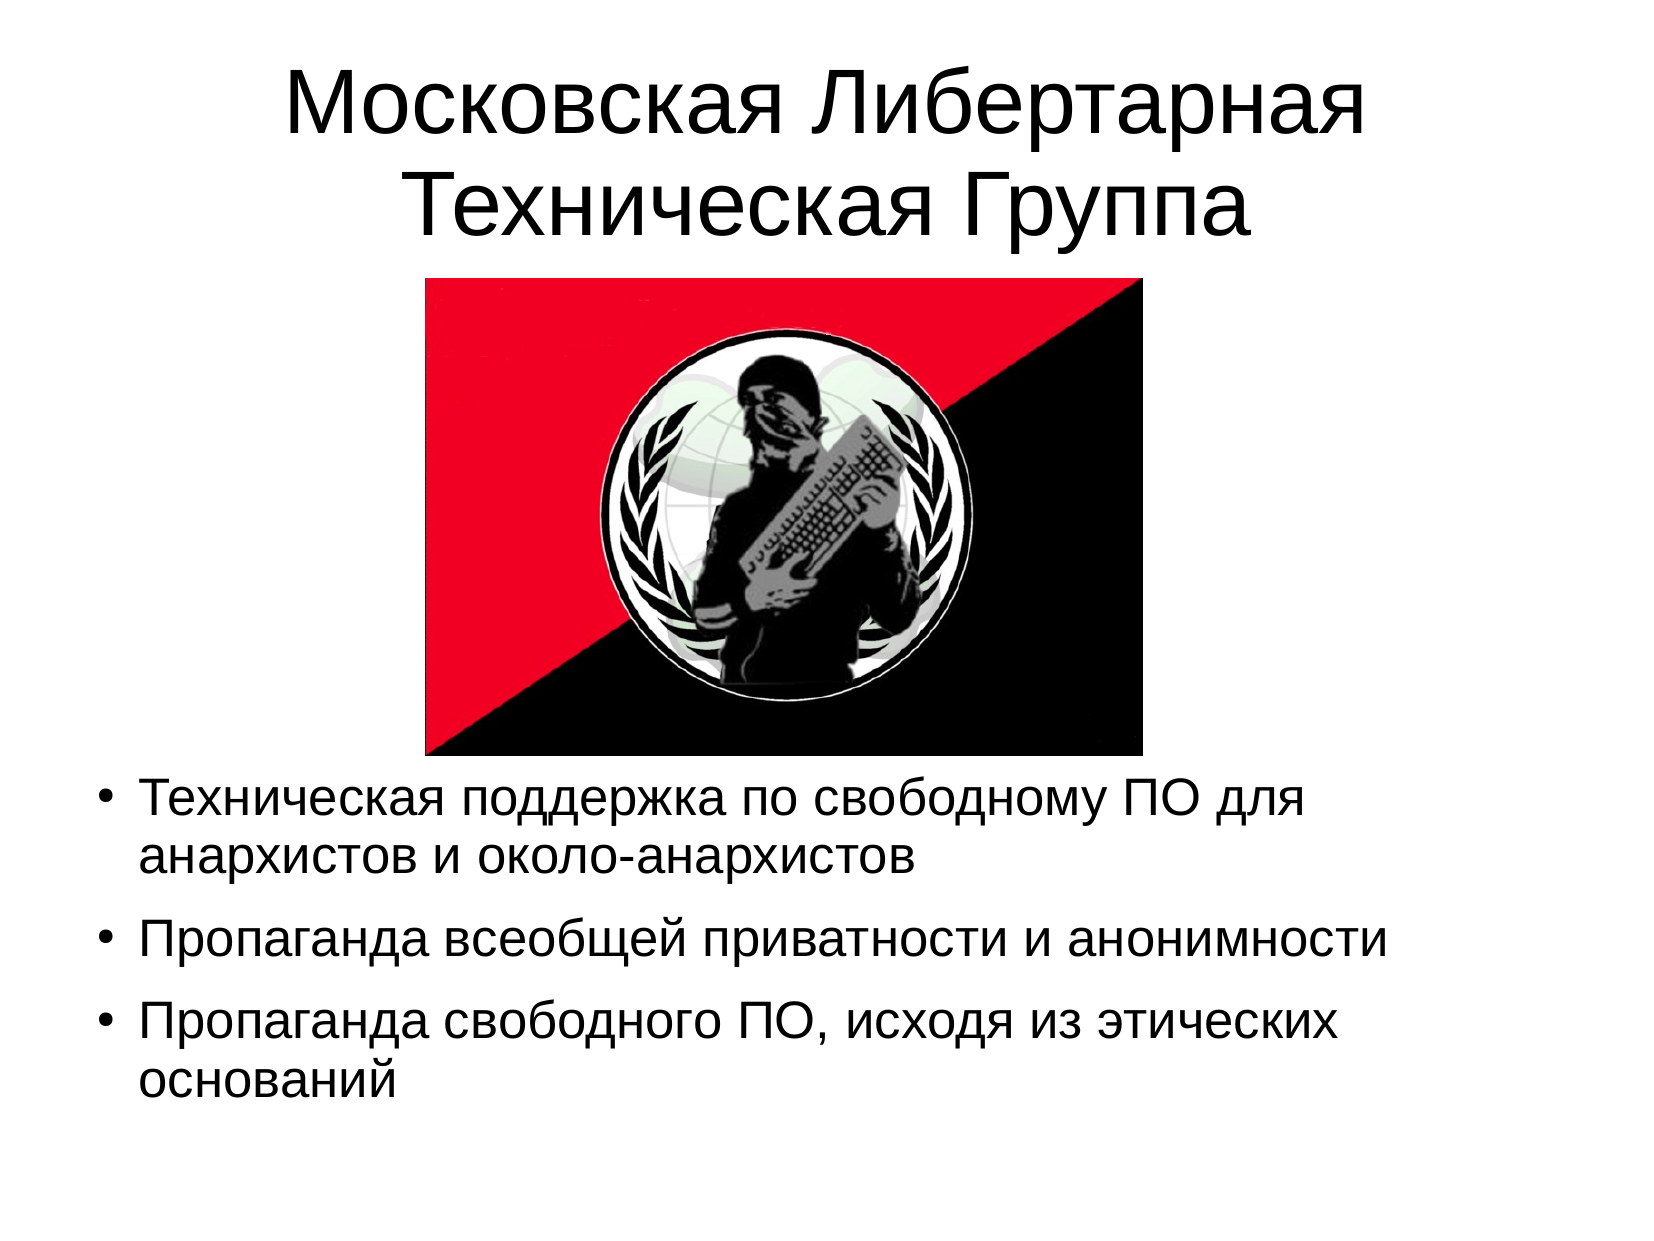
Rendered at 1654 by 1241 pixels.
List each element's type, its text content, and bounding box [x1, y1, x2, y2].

list Техническая поддержка по свободному ПО для анархистов и около-анархистов Пропаганда всеобщей приватности и анонимности Пропаганда свободного ПО, исходя из этических оснований [82, 767, 1571, 1111]
title Московская Либертарная Техническая Группа [82, 49, 1571, 257]
picture [425, 278, 1143, 756]
